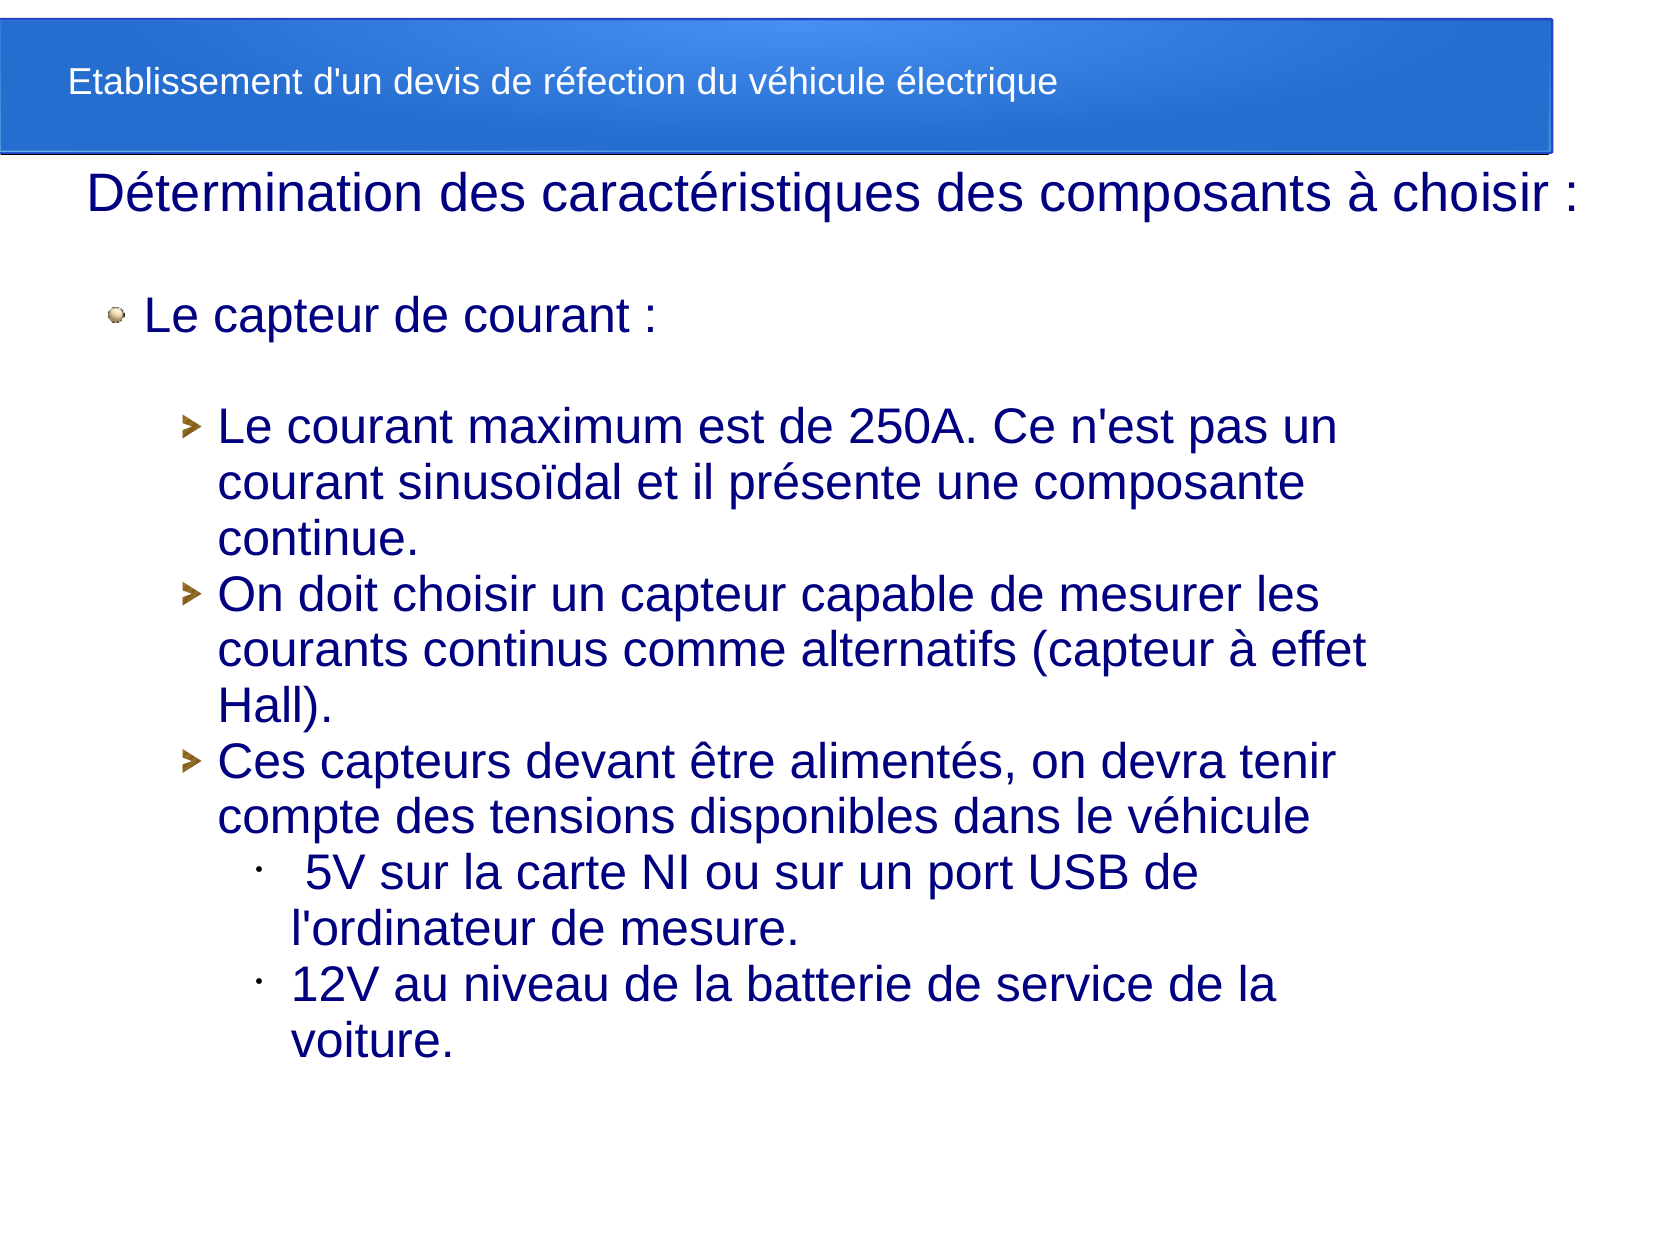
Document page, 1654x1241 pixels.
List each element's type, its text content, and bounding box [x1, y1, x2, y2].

text_box Etablissement d'un devis de réfection du véhicule électrique [53, 53, 1076, 111]
text_box Détermination des caractéristiques des composants à choisir : [71, 155, 1622, 231]
text_box Le capteur de courant : Le courant maximum est de 250A. Ce n'est pas un courant sinusoïdal et il présente une composante continue. On doit choisir un capteur capable de mesurer les courants continus comme alternatifs (capteur à effet Hall). Ces capteurs devant être alimentés, on devra tenir compte des tensions disponibles dans le véhicule 5V sur la carte NI ou sur un port USB de l'ordinateur de mesure. 12V au niveau de la batterie de service de la voiture. [93, 279, 1424, 1170]
